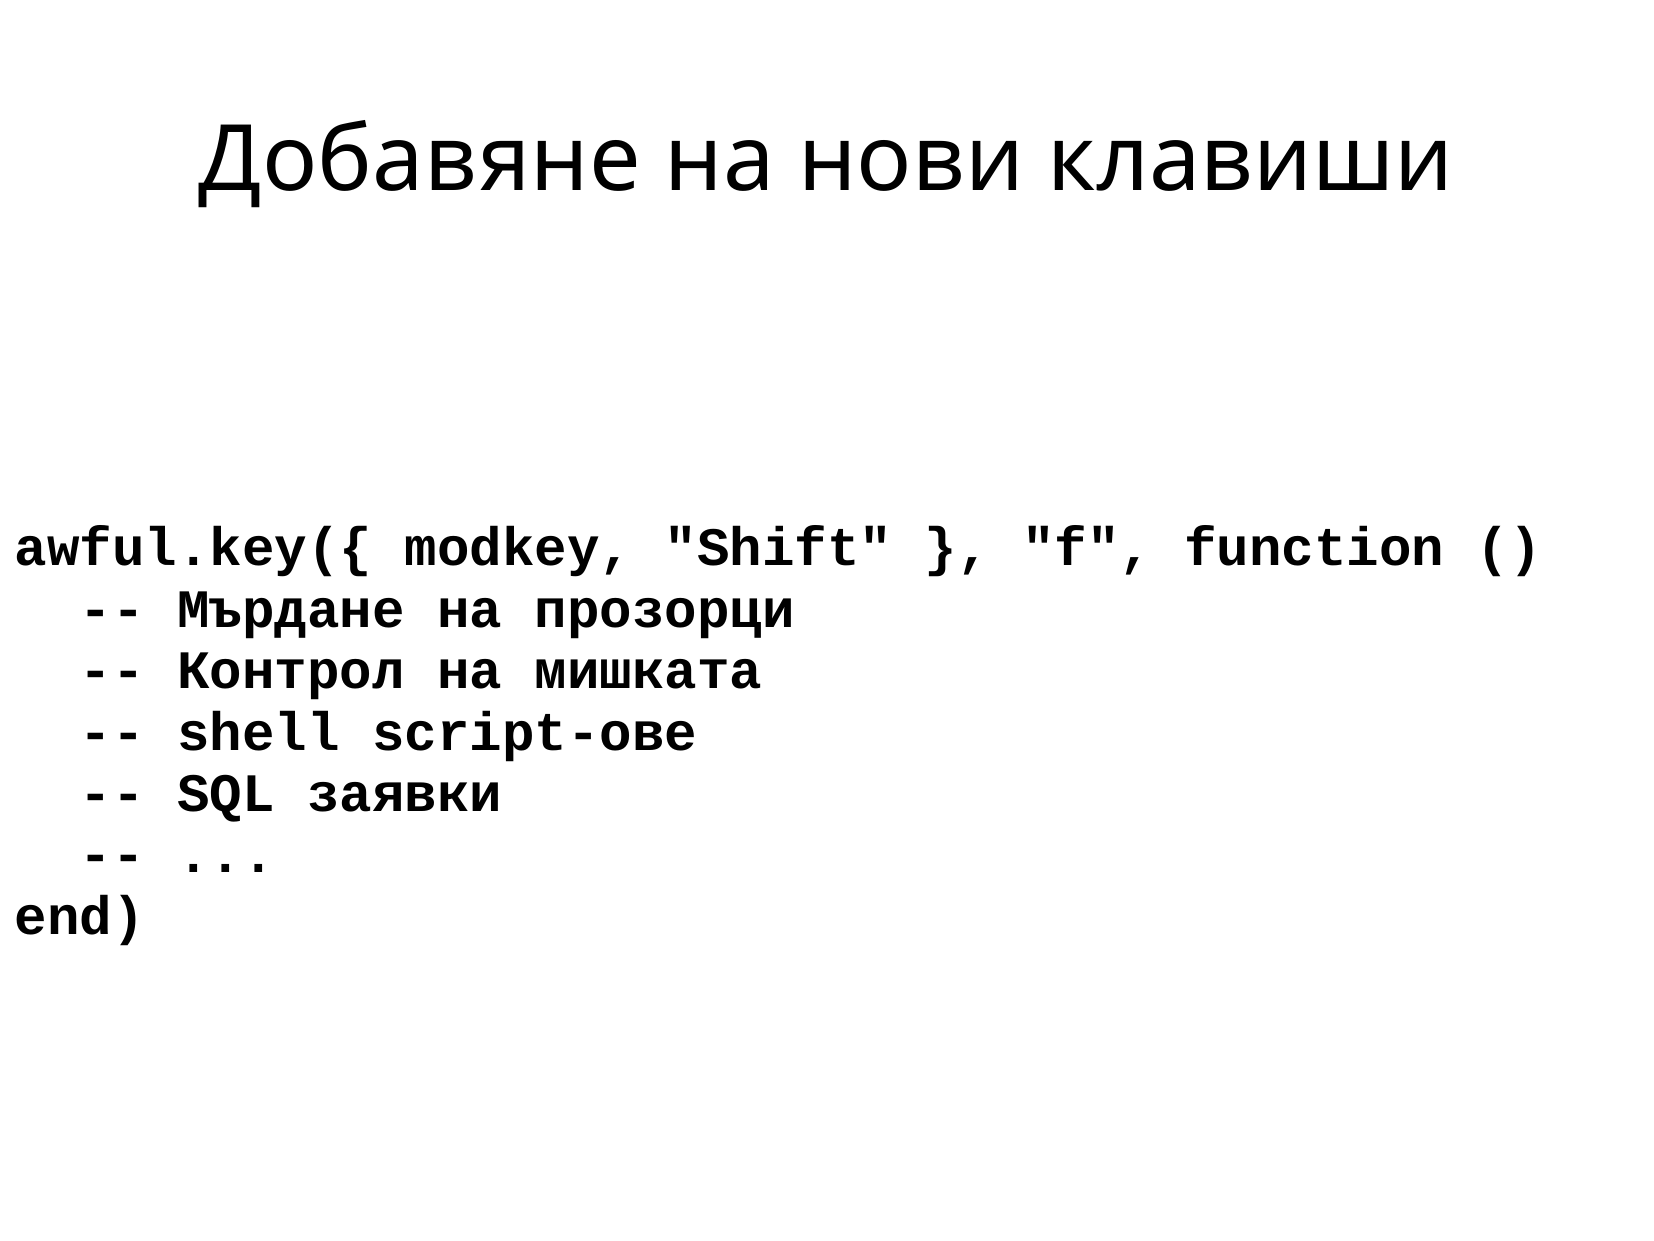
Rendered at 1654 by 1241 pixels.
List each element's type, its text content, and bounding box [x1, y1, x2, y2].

title Добавяне на нови клавиши [0, 0, 1654, 311]
text_box awful.key({ modkey, "Shift" }, "f", function () -- Мърдане на прозорци -- Контрол на мишката -- shell script-ове -- SQL заявки -- ... end) [0, 390, 1654, 959]
